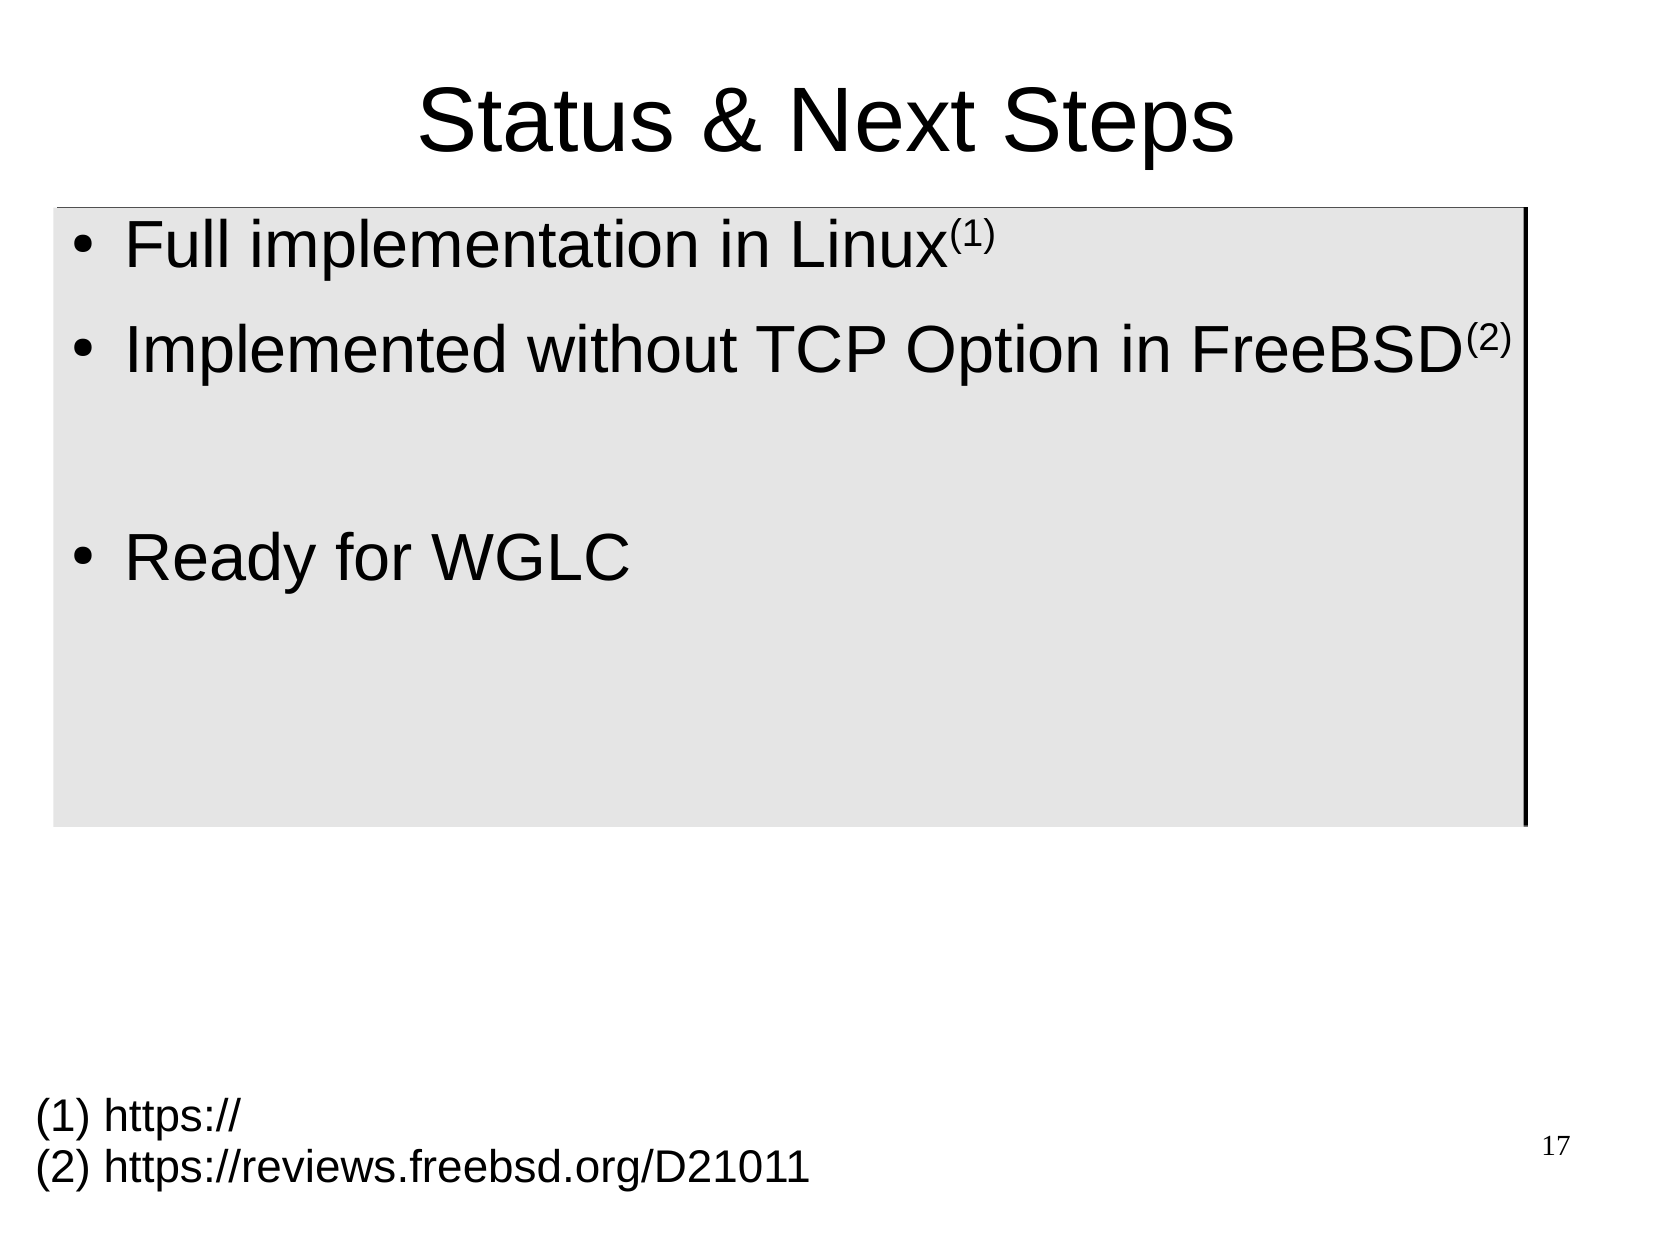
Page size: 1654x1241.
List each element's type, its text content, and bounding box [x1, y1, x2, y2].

title Status & Next Steps [82, 49, 1571, 189]
text_box https:// https://reviews.freebsd.org/D21011 [20, 1082, 1288, 1201]
list Full implementation in Linux(1) Implemented without TCP Option in FreeBSD(2) Ready for WGLC [53, 207, 1524, 827]
